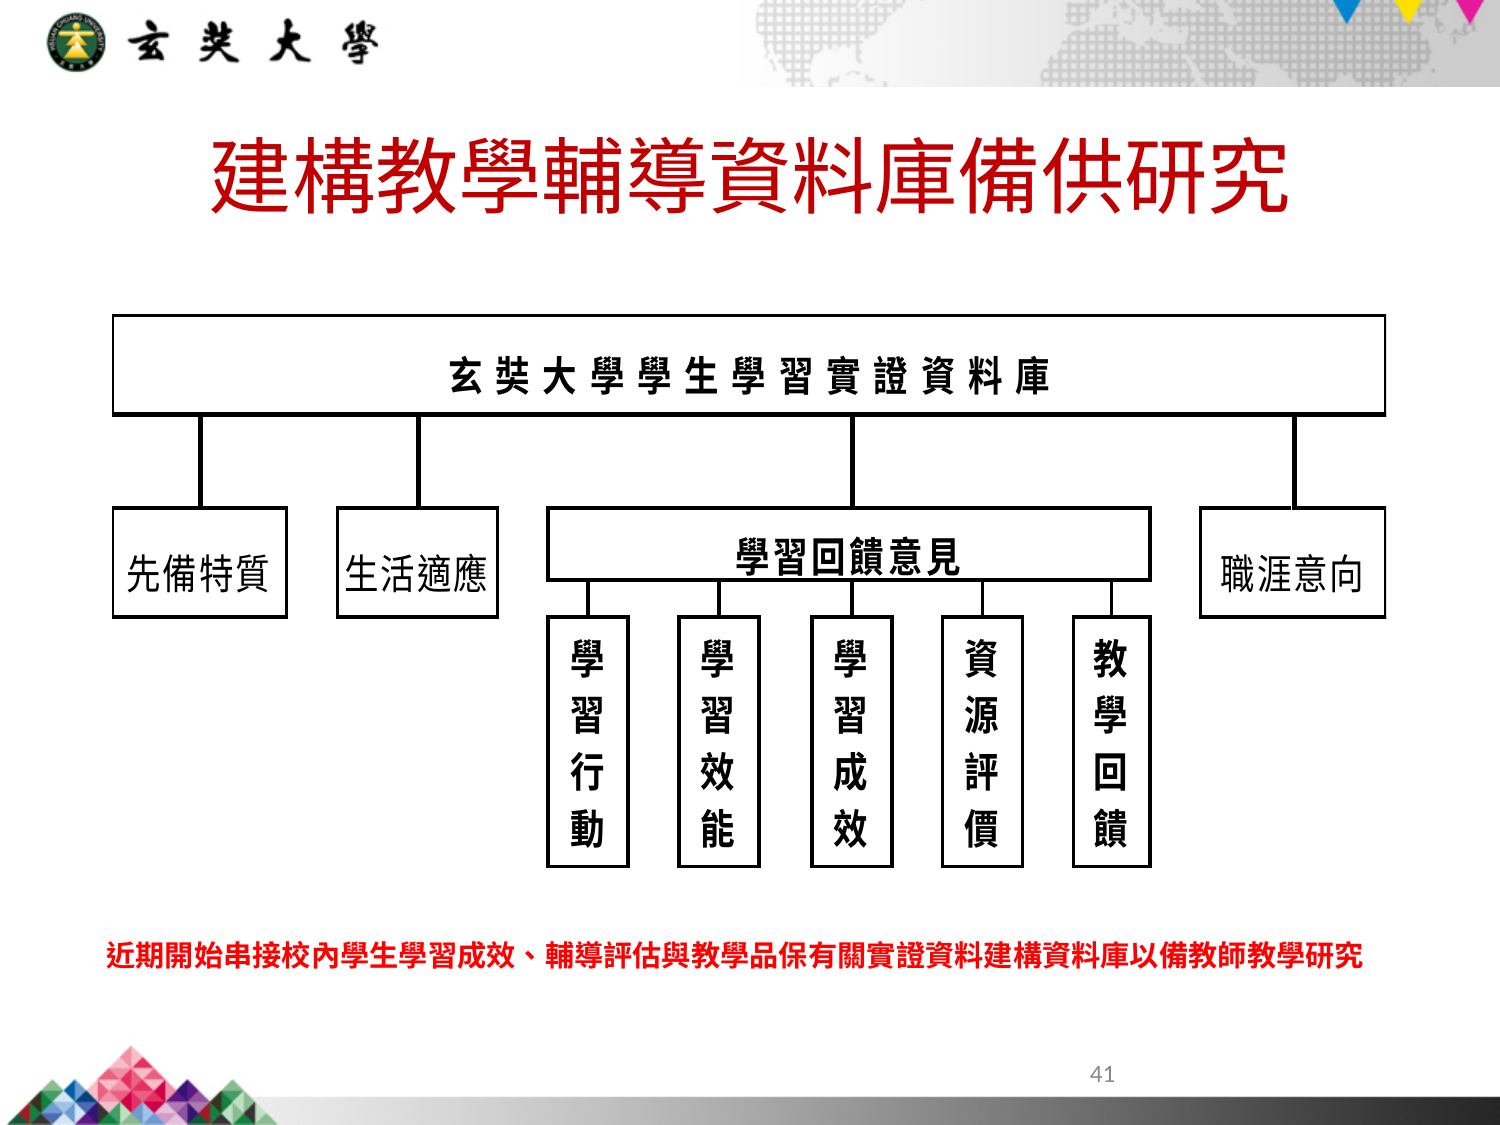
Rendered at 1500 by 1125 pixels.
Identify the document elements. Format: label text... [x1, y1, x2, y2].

text_box 41 [1074, 1042, 1426, 1103]
text_box [75, 278, 1426, 1038]
text_box 建構教學輔導資料庫備供研究 [75, 115, 1426, 232]
text_box 近期開始串接校內學生學習成效、輔導評估與教學品保有關實證資料建構資料庫以備教師教學研究 [91, 930, 1391, 980]
chart [112, 314, 1388, 870]
